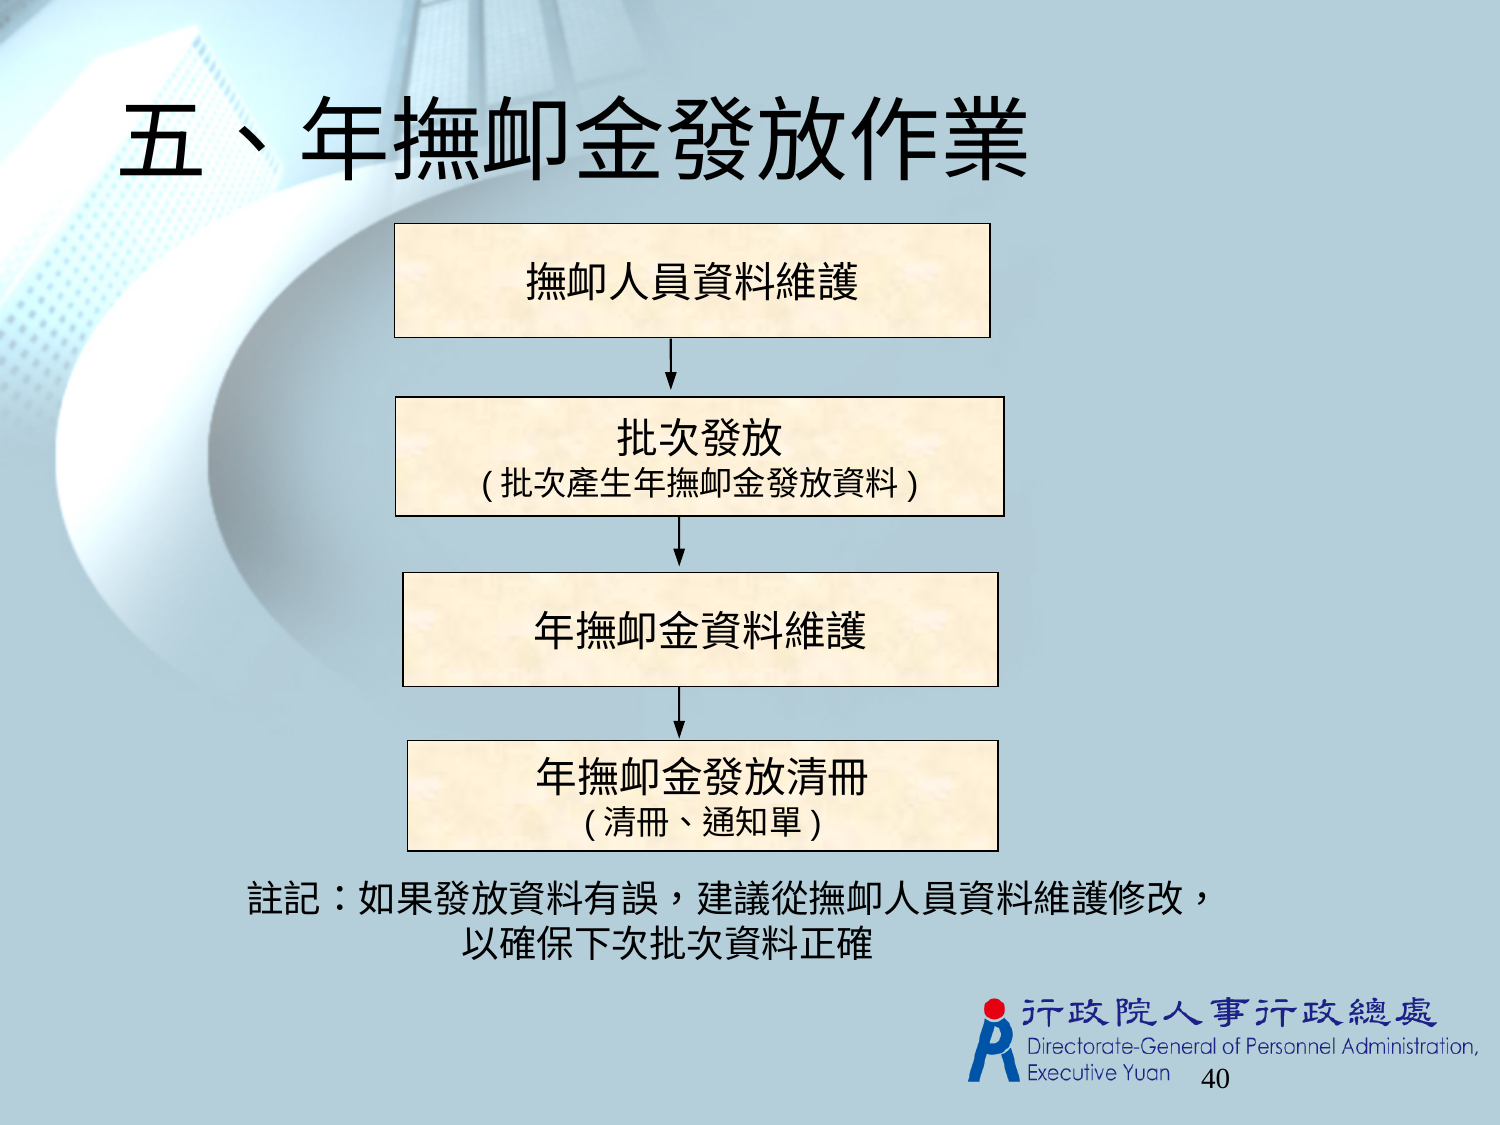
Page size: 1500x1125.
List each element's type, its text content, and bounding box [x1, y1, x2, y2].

title 五、年撫卹金發放作業 [100, 42, 1376, 231]
text_box 註記：如果發放資料有誤，建議從撫卹人員資料維護修改， 以確保下次批次資料正確 [100, 868, 1375, 976]
text_box 年撫卹金資料維護 [403, 573, 998, 686]
text_box 撫卹人員資料維護 [394, 224, 990, 338]
text_box 批次發放 (批次產生年撫卹金發放資料) [396, 397, 1004, 516]
text_box [1185, 1058, 1499, 1125]
text_box 年撫卹金發放清冊 (清冊、通知單) [407, 741, 998, 851]
